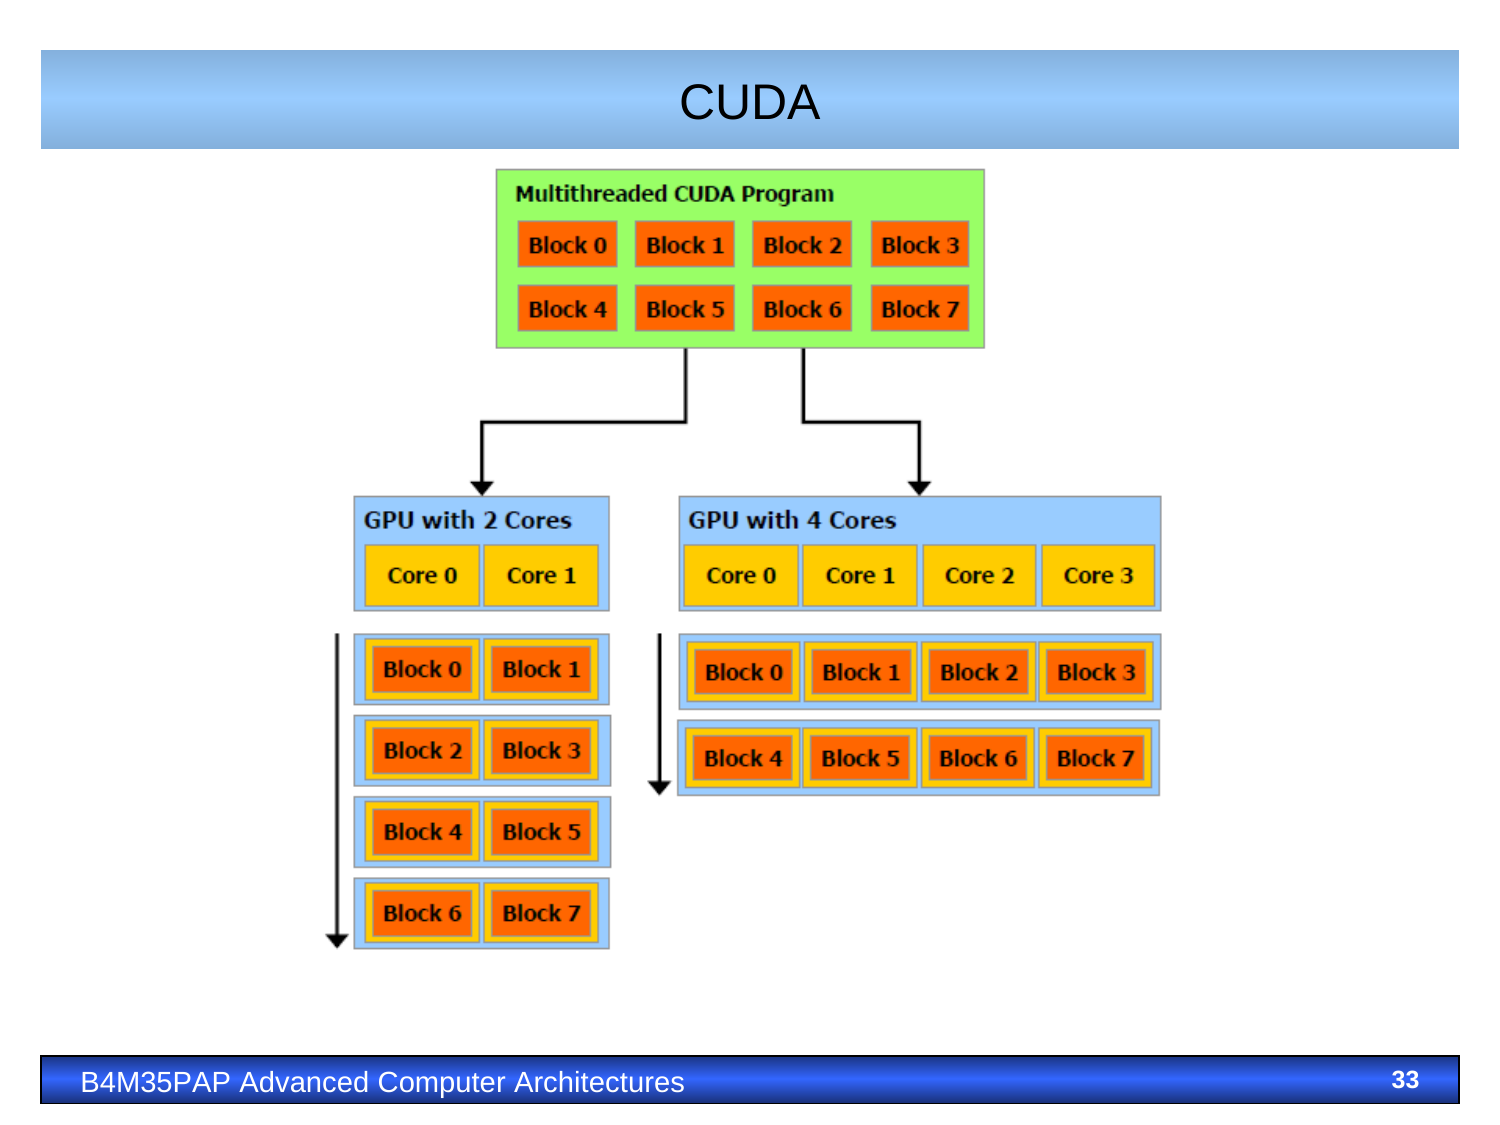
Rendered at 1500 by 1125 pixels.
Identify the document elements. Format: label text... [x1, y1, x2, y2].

title CUDA [41, 50, 1459, 149]
picture [310, 155, 1190, 970]
